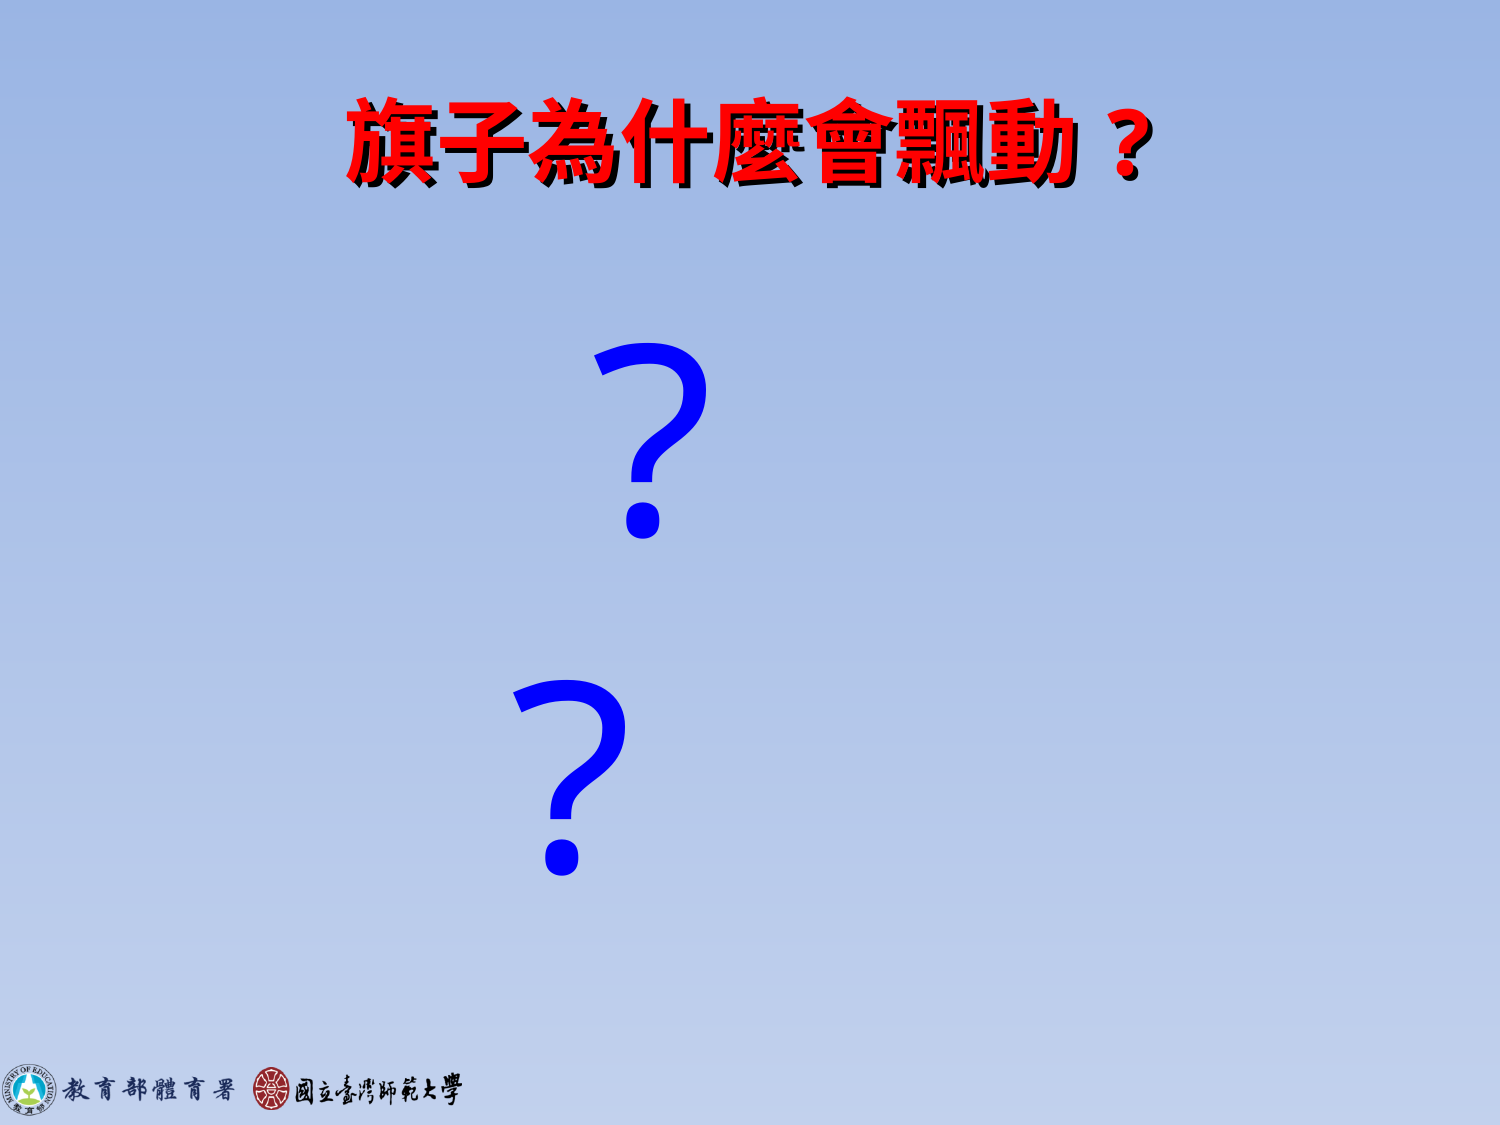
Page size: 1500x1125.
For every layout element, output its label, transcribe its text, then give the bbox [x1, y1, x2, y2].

title 旗子為什麼會飄動? [75, 45, 1426, 233]
list ? ? [75, 262, 1426, 1005]
